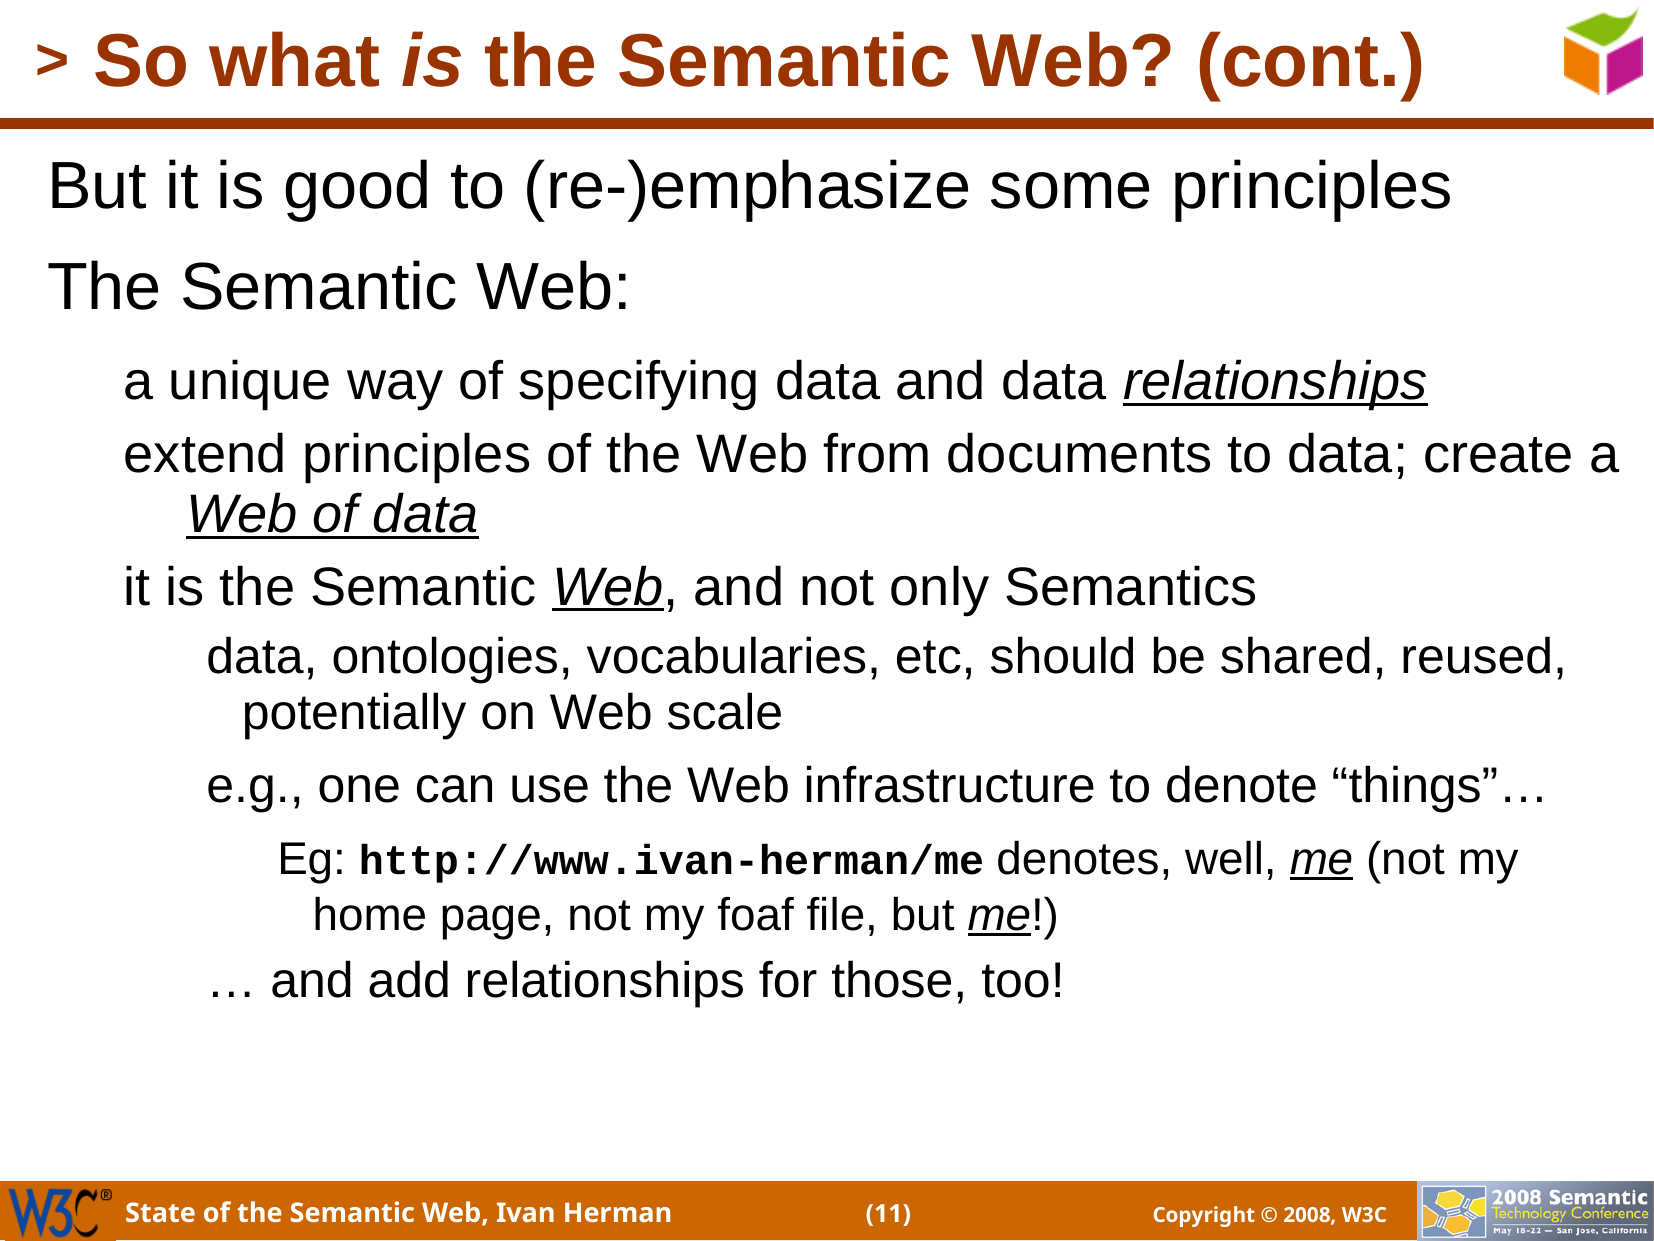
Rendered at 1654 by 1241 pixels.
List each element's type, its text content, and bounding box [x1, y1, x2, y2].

picture [1417, 1181, 1654, 1241]
picture [5, 1186, 116, 1241]
list But it is good to (re-)emphasize some principles The Semantic Web: a unique way of specifying data and data relationships extend principles of the Web from documents to data; create a Web of data it is the Semantic Web, and not only Semantics data, ontologies, vocabularies, etc, should be shared, reused, potentially on Web scale e.g., one can use the Web infrastructure to denote “things”… Eg: http://www.ivan-herman/me denotes, well, me (not my home page, not my foaf file, but me!) … and add relationships for those, too! [29, 147, 1624, 1119]
title So what is the Semantic Web? (cont.) [93, 7, 1493, 111]
picture [1564, 5, 1643, 95]
